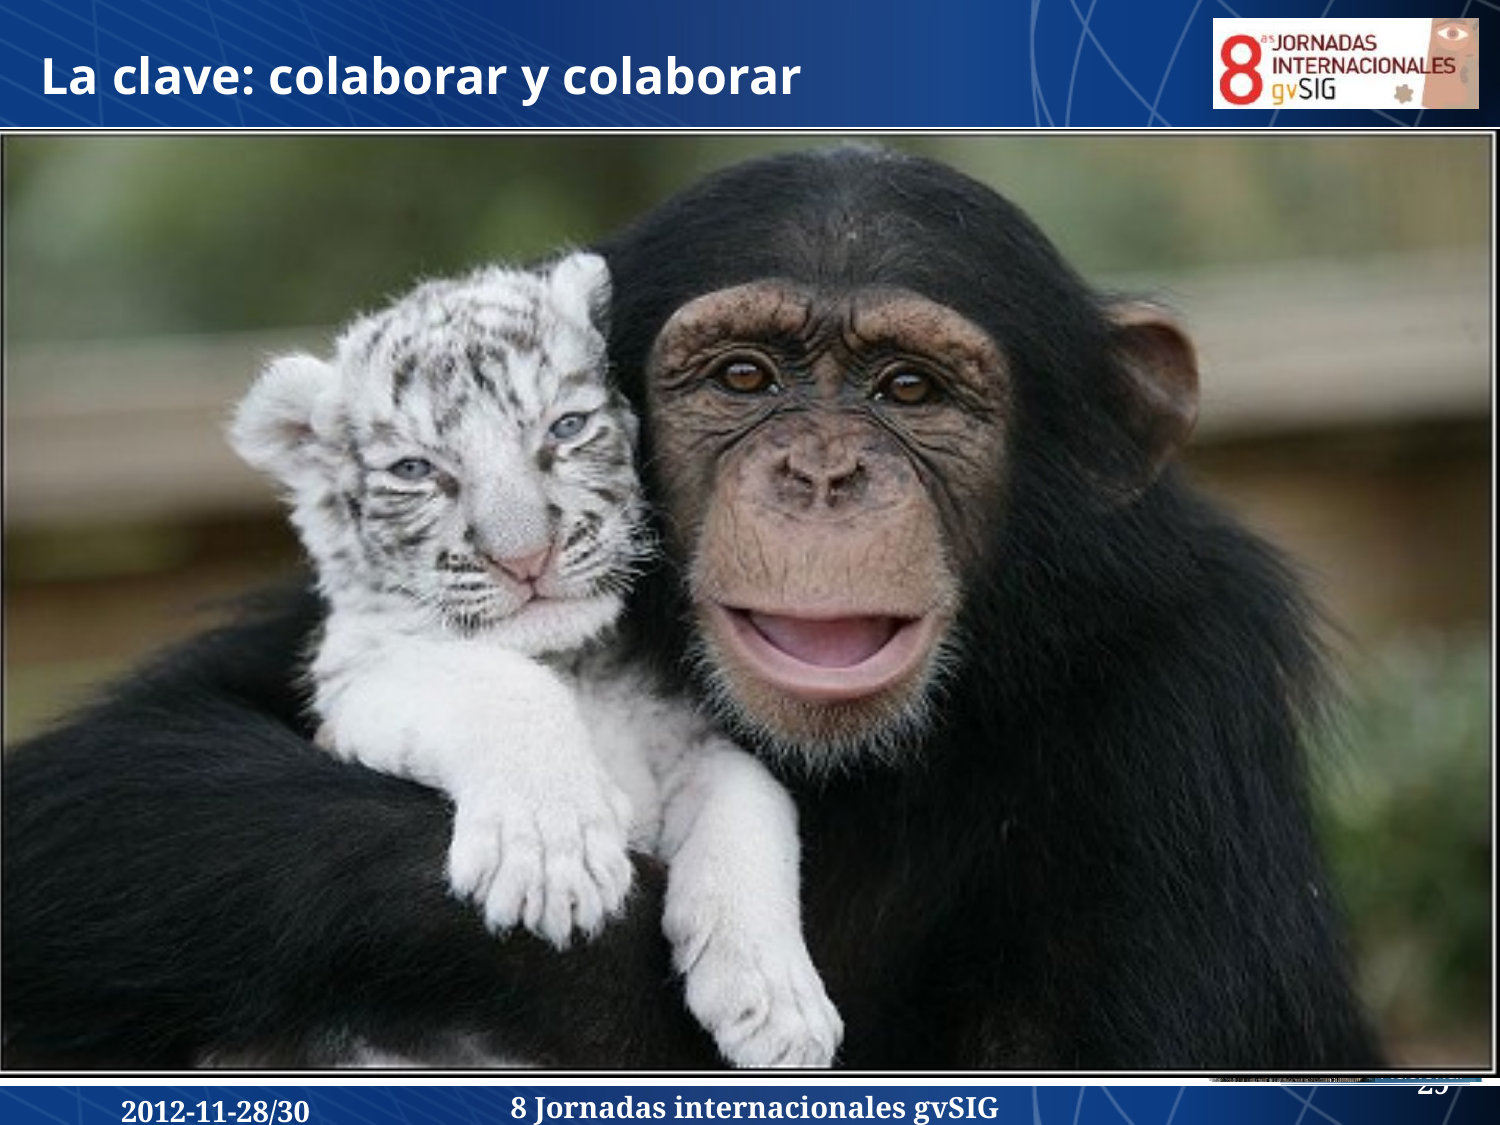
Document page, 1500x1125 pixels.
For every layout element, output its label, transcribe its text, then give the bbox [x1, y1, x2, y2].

title La clave: colaborar y colaborar [0, 43, 1275, 107]
picture [0, 0, 1500, 127]
picture [0, 129, 1500, 1125]
